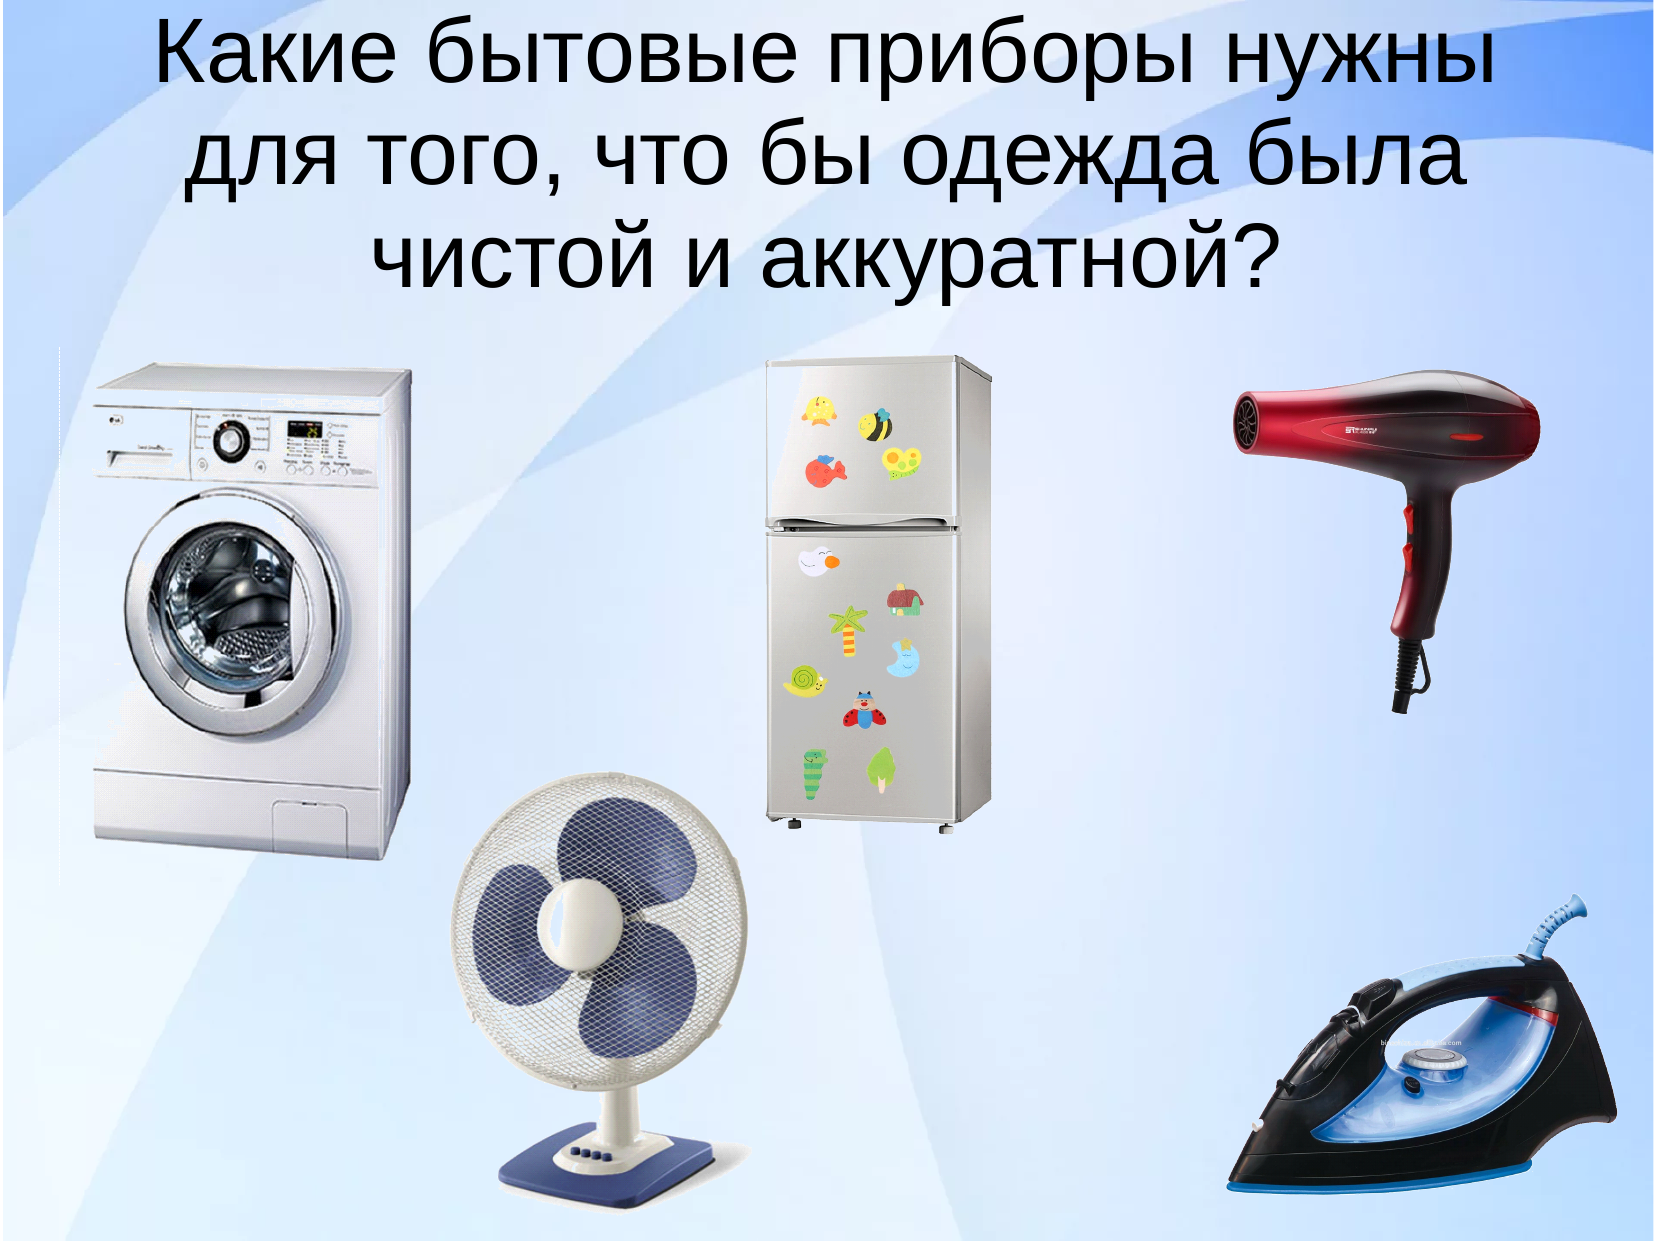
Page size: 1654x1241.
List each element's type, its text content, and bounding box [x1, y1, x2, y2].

title Какие бытовые приборы нужны для того, что бы одежда была чистой и аккуратной? [82, 0, 1571, 307]
picture [3, 0, 1654, 1241]
